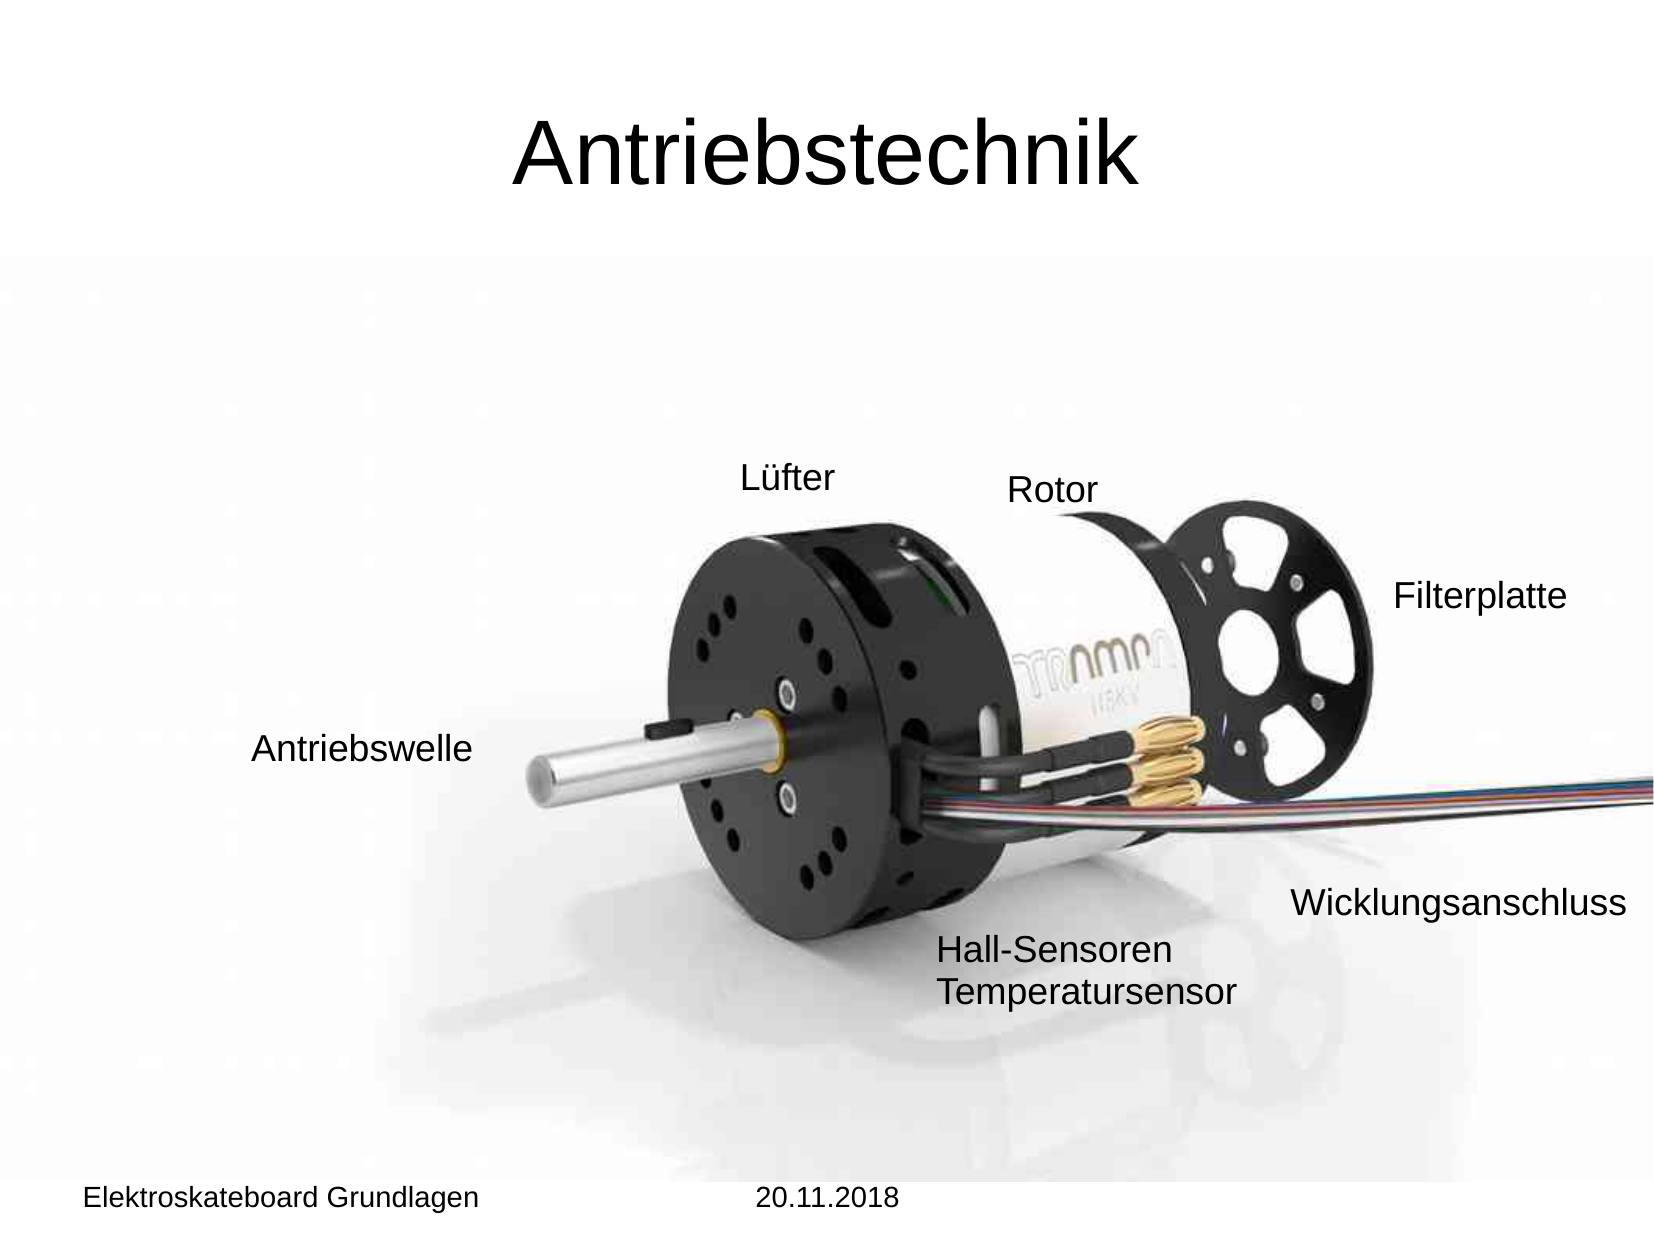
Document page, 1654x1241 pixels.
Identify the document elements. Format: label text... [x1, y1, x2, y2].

text_box Wicklungsanschluss [1275, 874, 1642, 931]
text_box Filterplatte [1378, 566, 1583, 624]
text_box Hall-Sensoren Temperatursensor [921, 921, 1253, 1021]
text_box Rotor [992, 460, 1114, 518]
picture [0, 255, 1654, 1182]
title Antriebstechnik [82, 49, 1571, 255]
text_box Antriebswelle [236, 720, 489, 778]
text_box Lüfter [725, 448, 851, 506]
